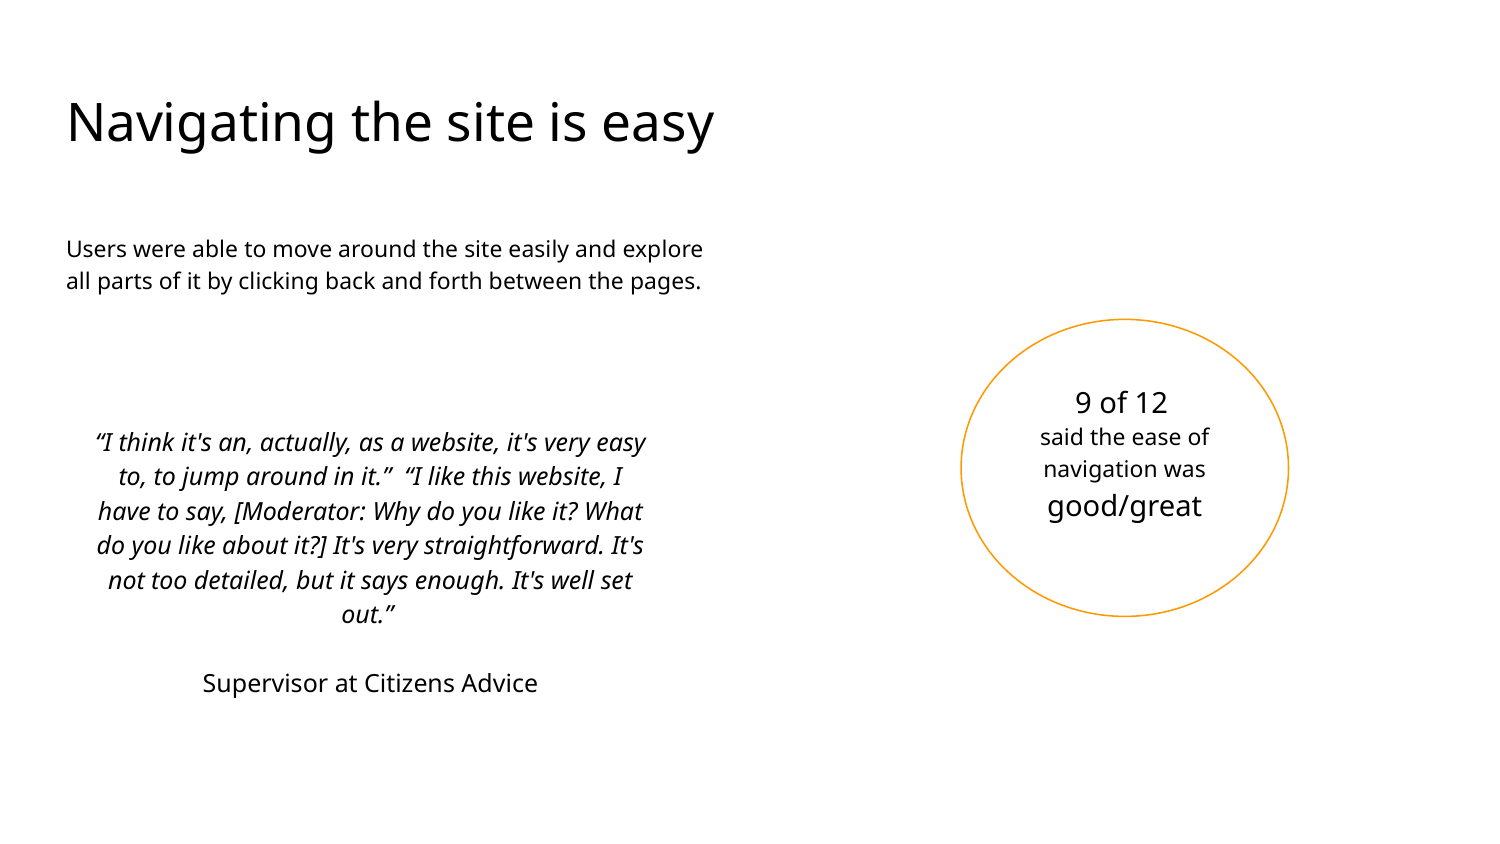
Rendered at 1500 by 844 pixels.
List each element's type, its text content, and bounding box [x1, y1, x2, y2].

list Users were able to move around the site easily and explore all parts of it by clicking back and forth between the pages. [51, 215, 721, 812]
text_box “I think it's an, actually, as a website, it's very easy to, to jump around in it.” “I like this website, I have to say, [Moderator: Why do you like it? What do you like about it?] It's very straightforward. It's not too detailed, but it says enough. It's well set out.” Supervisor at Citizens Advice [77, 407, 664, 713]
text_box 9 of 12 said the ease of navigation was good/great [961, 319, 1289, 617]
title Navigating the site is easy [51, 72, 1449, 167]
